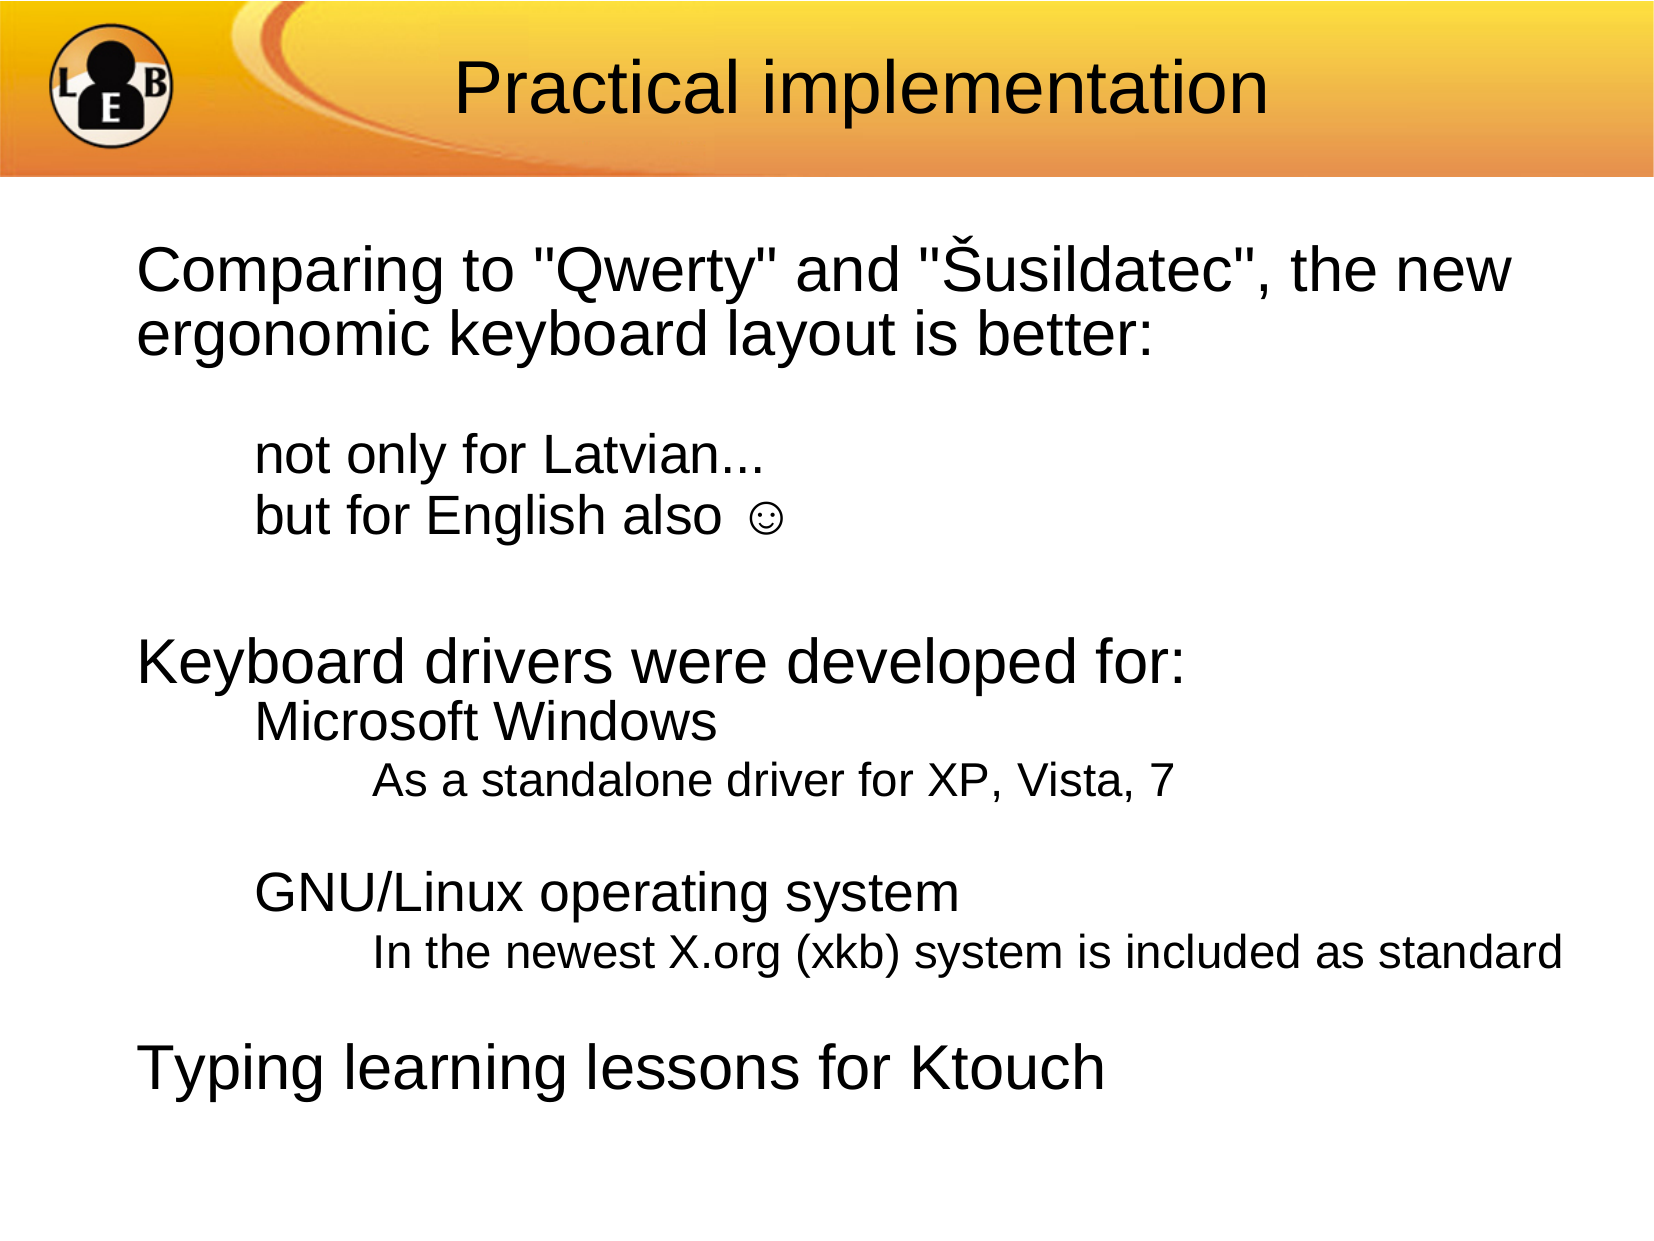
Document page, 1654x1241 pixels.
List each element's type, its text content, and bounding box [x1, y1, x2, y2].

picture [0, 1, 1654, 177]
list Comparing to "Qwerty" and "Šusildatec", the new ergonomic keyboard layout is better: not only for Latvian... but for English also ☺ Keyboard drivers were developed for: Microsoft Windows As a standalone driver for XP, Vista, 7 GNU/Linux operating system In the newest X.org (xkb) system is included as standard Typing learning lessons for Ktouch [82, 236, 1569, 1107]
title Practical implementation [153, 41, 1571, 140]
